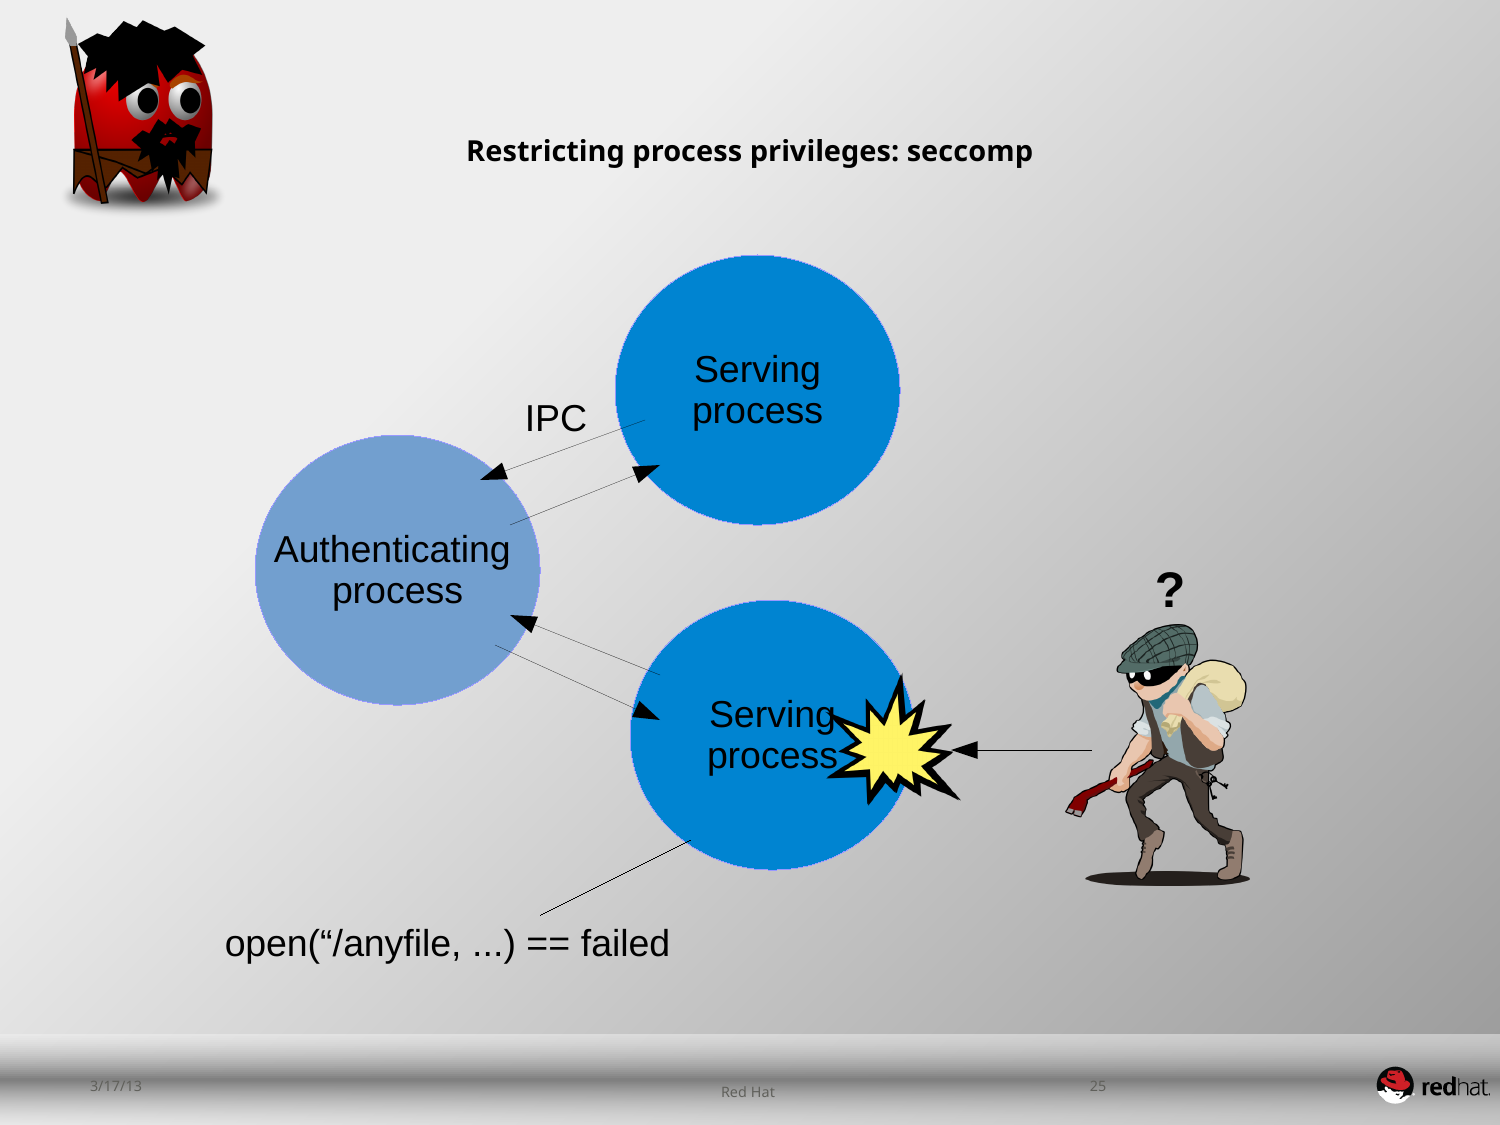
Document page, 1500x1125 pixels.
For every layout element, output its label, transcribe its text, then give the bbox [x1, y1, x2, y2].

picture [1364, 1057, 1500, 1110]
picture [825, 672, 961, 806]
text_box ? [1140, 555, 1231, 626]
text_box Authenticating process [255, 435, 541, 706]
text_box open(“/anyfile, ...) == failed [210, 915, 841, 1014]
slide_number 3/17/13 [75, 1051, 425, 1112]
text_box Serving process [615, 254, 901, 526]
footer Red Hat [300, 1065, 1200, 1110]
picture [60, 14, 226, 219]
text_box IPC [510, 389, 646, 496]
slide_number <number> [1074, 1051, 1337, 1112]
picture [1065, 624, 1250, 886]
title Restricting process privileges: seccomp [226, 22, 1426, 188]
list [74, 209, 1425, 1012]
text_box Serving process [630, 600, 899, 871]
